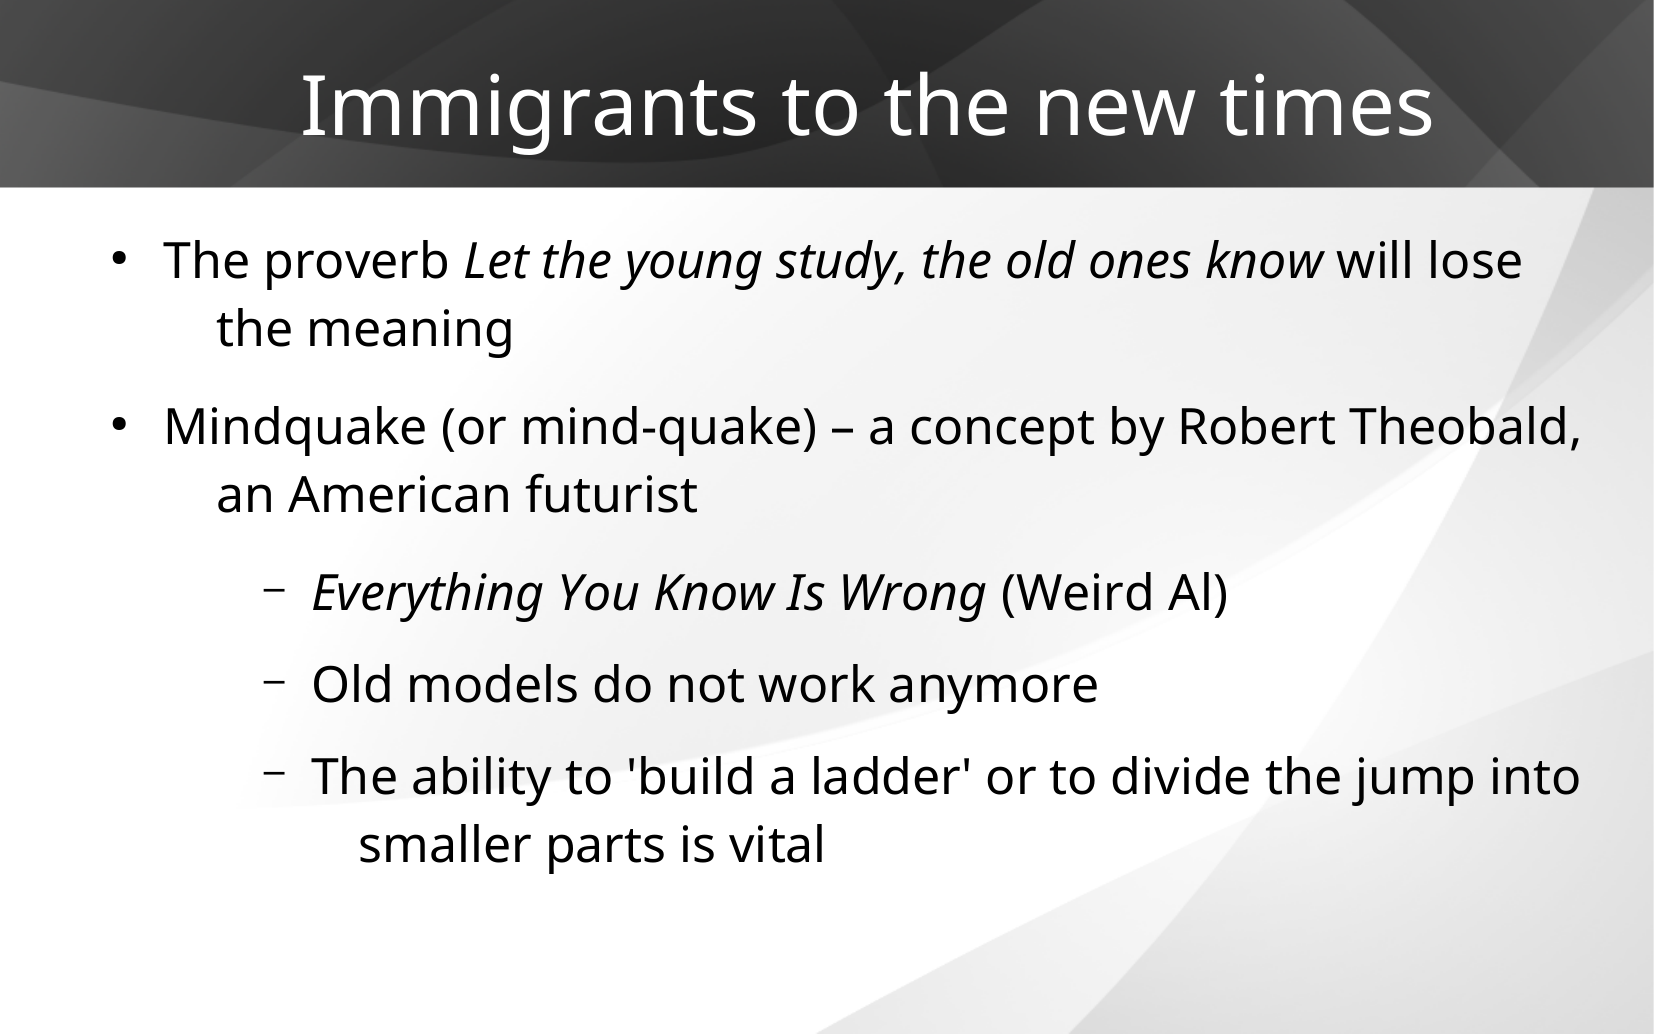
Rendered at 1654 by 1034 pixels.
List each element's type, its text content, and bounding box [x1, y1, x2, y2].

title Immigrants to the new times [124, 0, 1613, 208]
picture [0, 0, 1654, 1034]
list The proverb Let the young study, the old ones know will lose the meaning Mindquake (or mind-quake) – a concept by Robert Theobald, an American futurist Everything You Know Is Wrong (Weird Al) Old models do not work anymore The ability to 'build a ladder' or to divide the jump into smaller parts is vital [75, 225, 1613, 1013]
